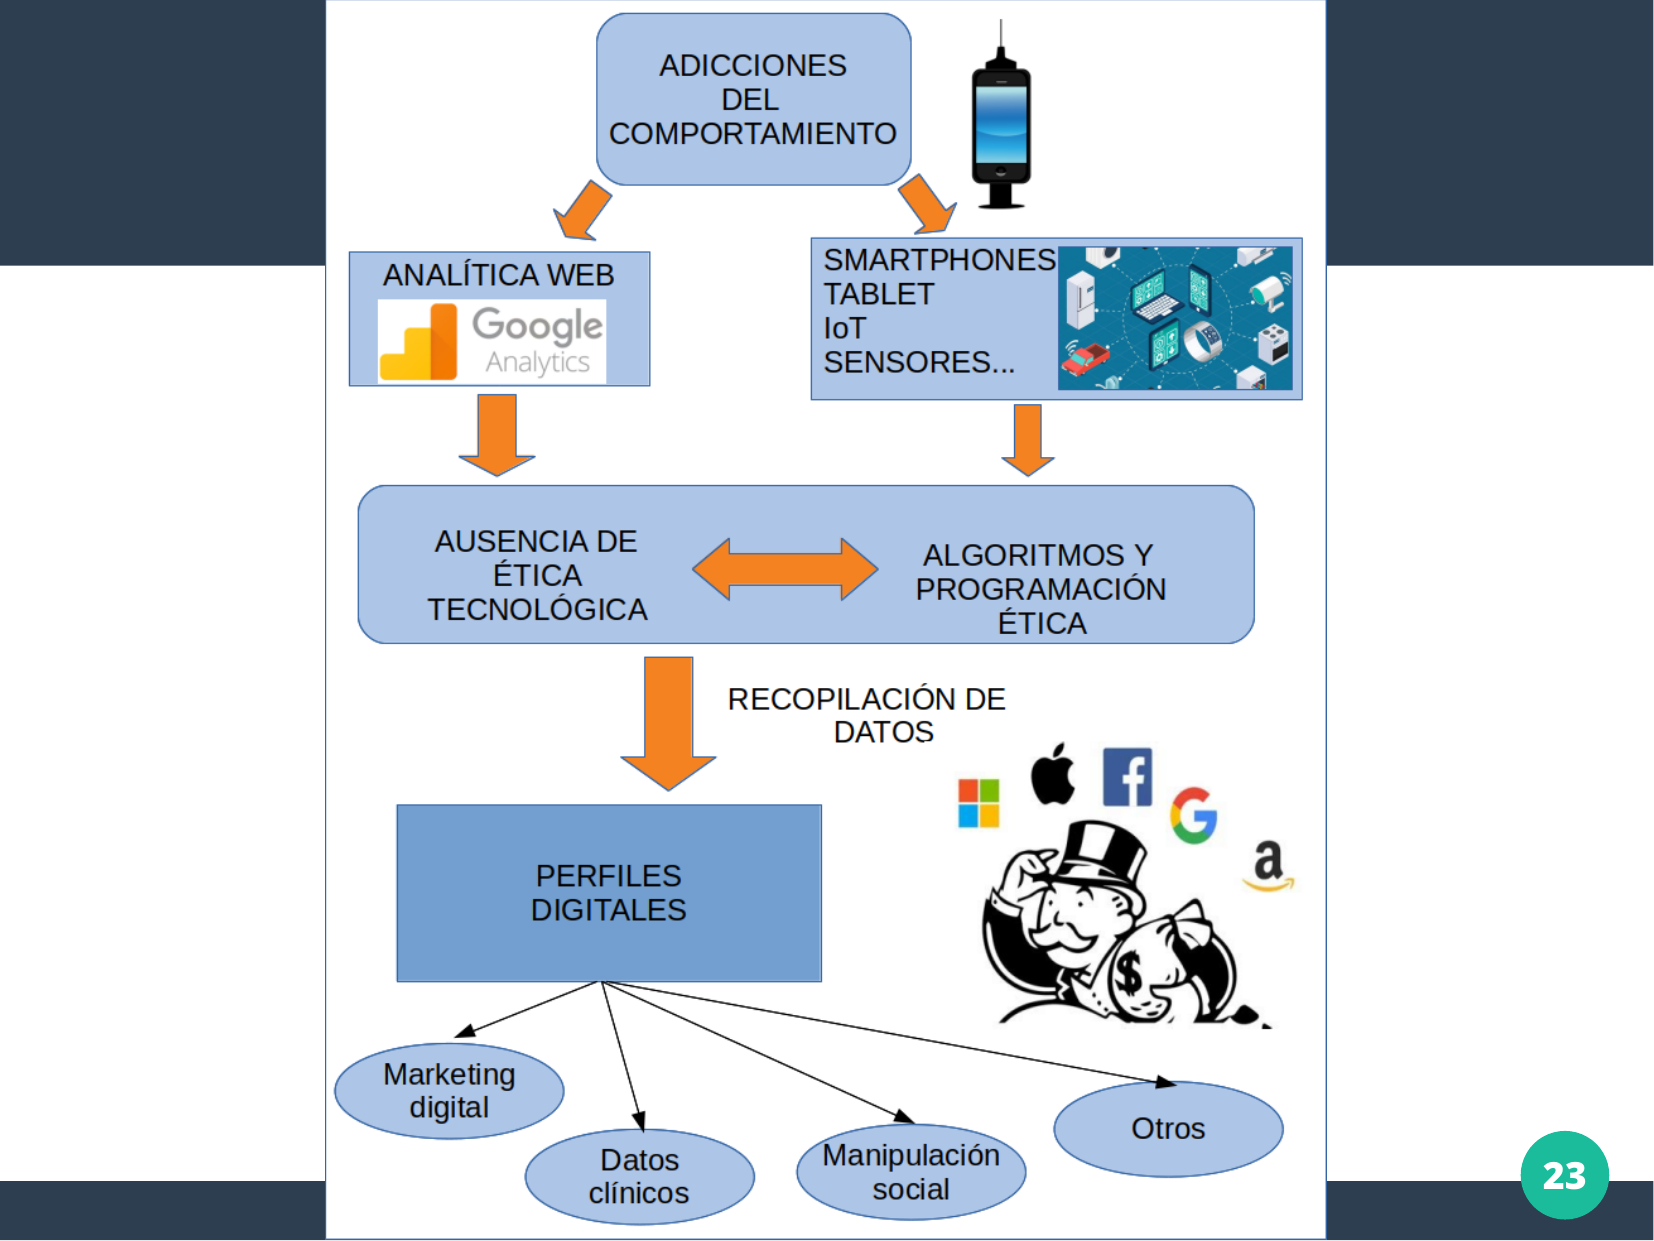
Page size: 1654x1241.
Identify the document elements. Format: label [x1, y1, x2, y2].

picture [325, 0, 1327, 1240]
